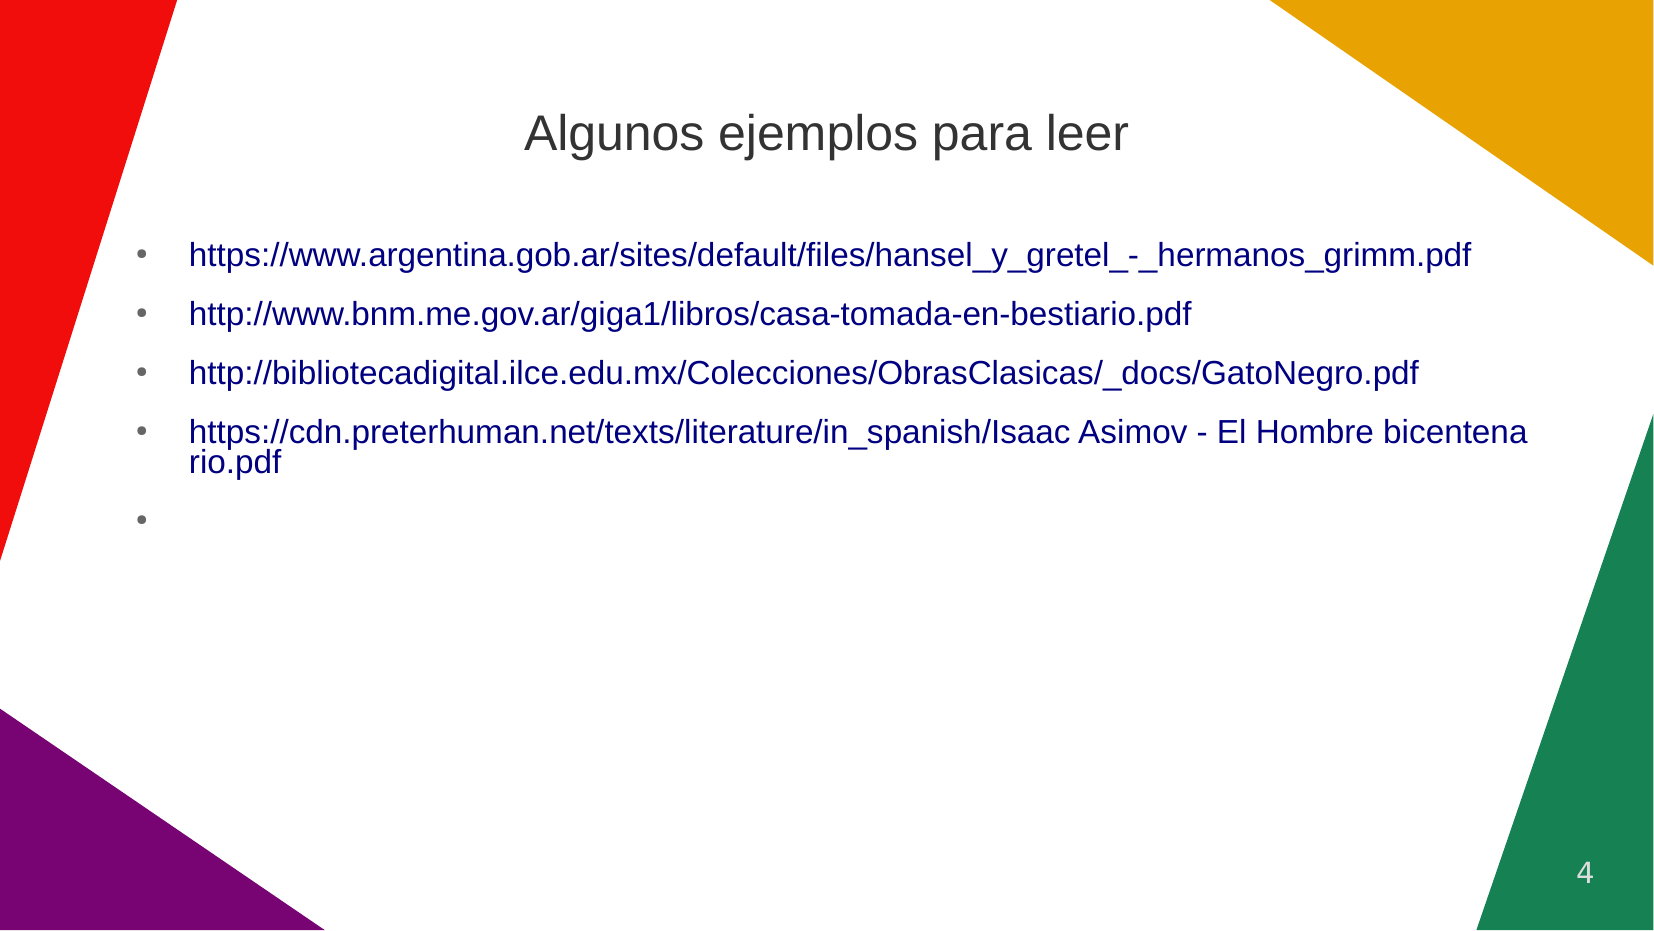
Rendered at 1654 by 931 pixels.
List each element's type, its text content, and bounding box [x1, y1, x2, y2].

list https://www.argentina.gob.ar/sites/default/files/hansel_y_gretel_-_hermanos_grimm.pdf http://www.bnm.me.gov.ar/giga1/libros/casa-tomada-en-bestiario.pdf http://bibliotecadigital.ilce.edu.mx/Colecciones/ObrasClasicas/_docs/GatoNegro.pdf https://cdn.preterhuman.net/texts/literature/in_spanish/Isaac Asimov - El Hombre bicentenario.pdf [118, 236, 1536, 827]
title Algunos ejemplos para leer [118, 59, 1536, 207]
